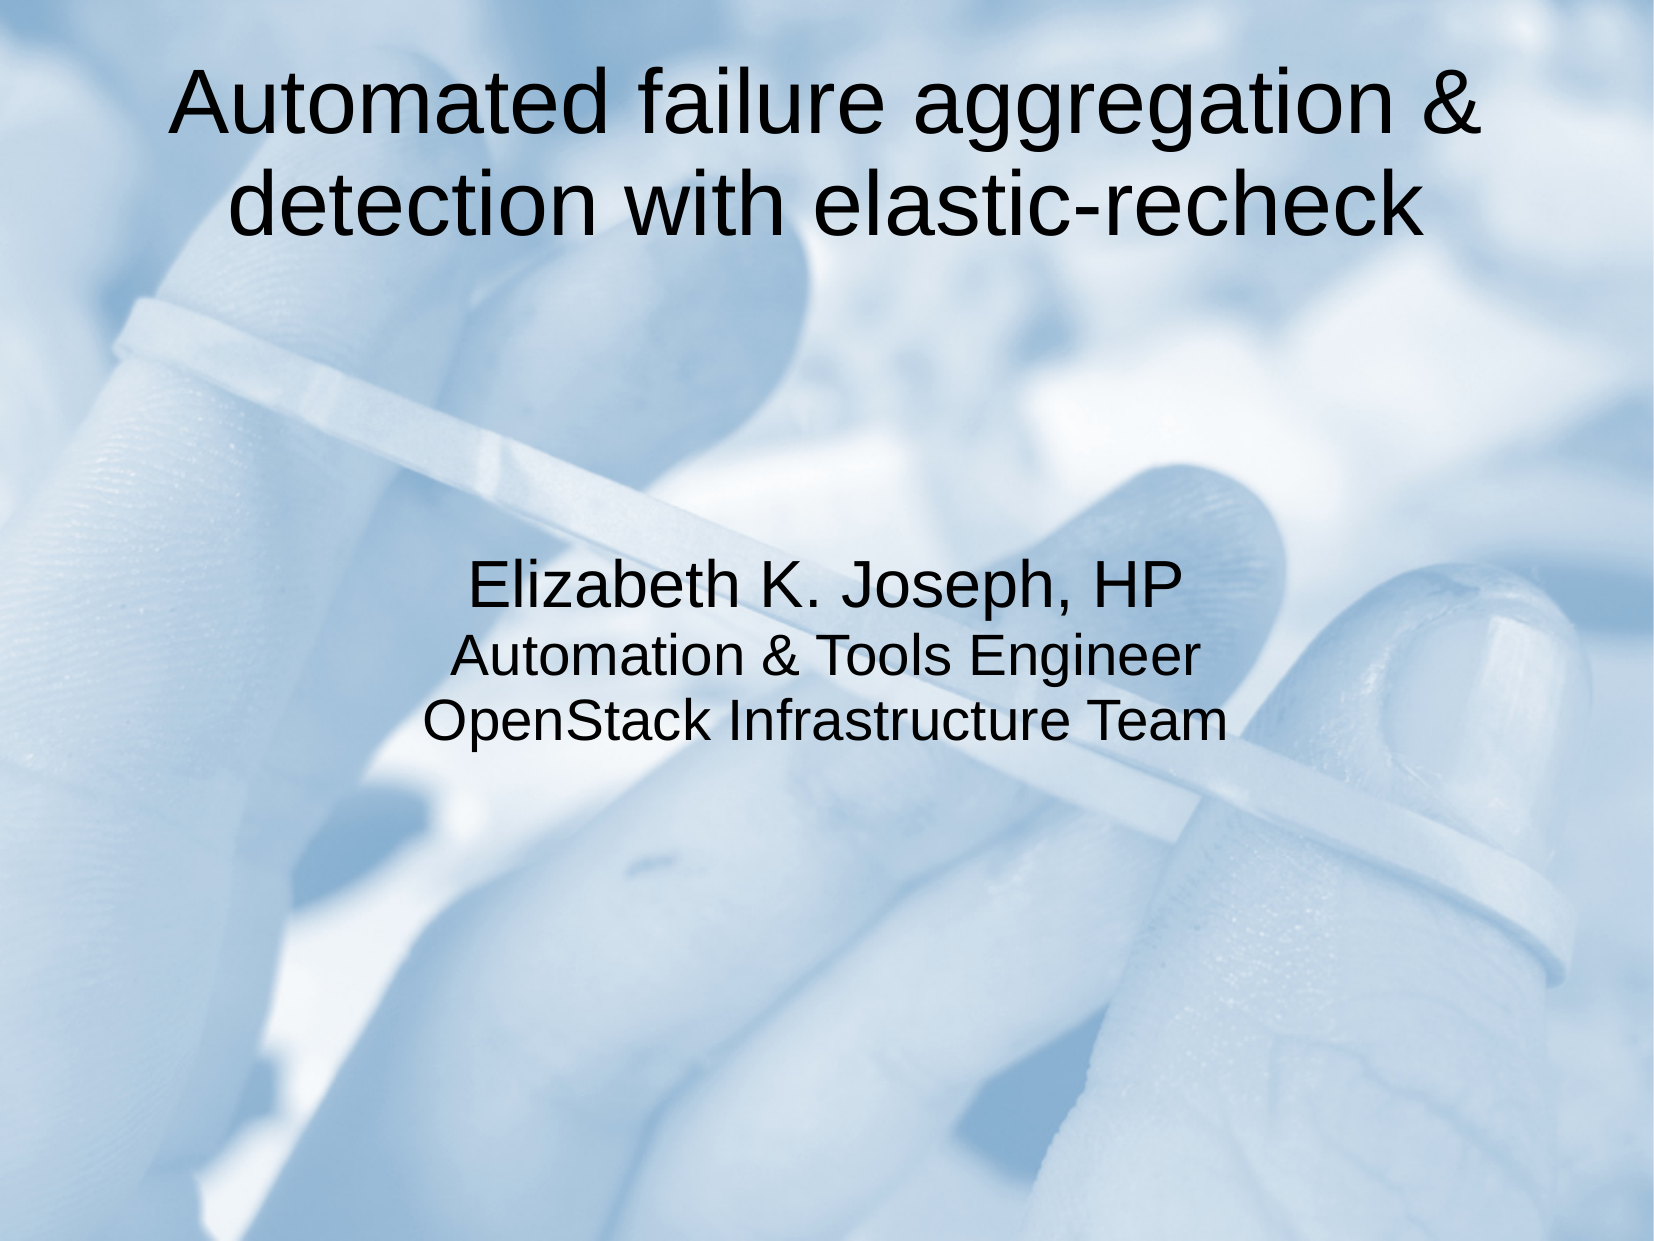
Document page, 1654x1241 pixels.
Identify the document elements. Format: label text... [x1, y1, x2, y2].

picture [0, 0, 1654, 1241]
title Automated failure aggregation & detection with elastic-recheck [82, 49, 1571, 257]
subtitle Elizabeth K. Joseph, HP Automation & Tools Engineer OpenStack Infrastructure Team [82, 290, 1571, 1010]
